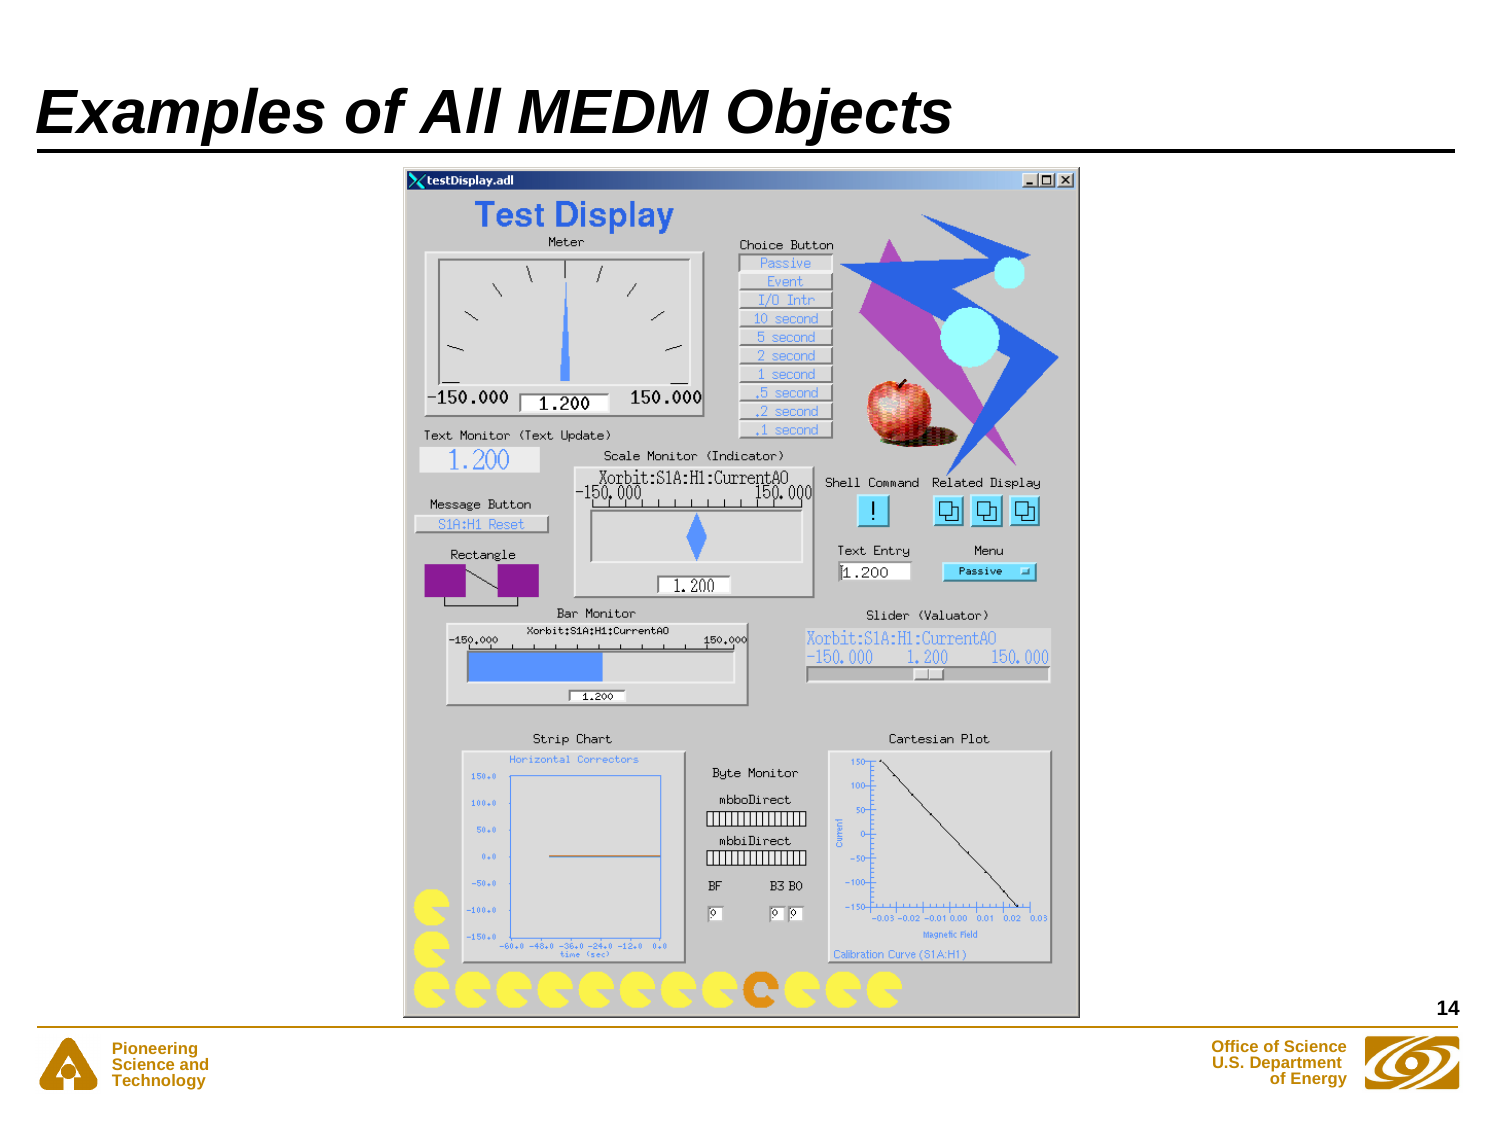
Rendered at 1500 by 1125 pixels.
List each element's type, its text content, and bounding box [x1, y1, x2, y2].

picture [1362, 1032, 1463, 1093]
picture [35, 1034, 101, 1094]
title Examples of All MEDM Objects [21, 75, 1459, 154]
picture [403, 167, 1080, 1018]
